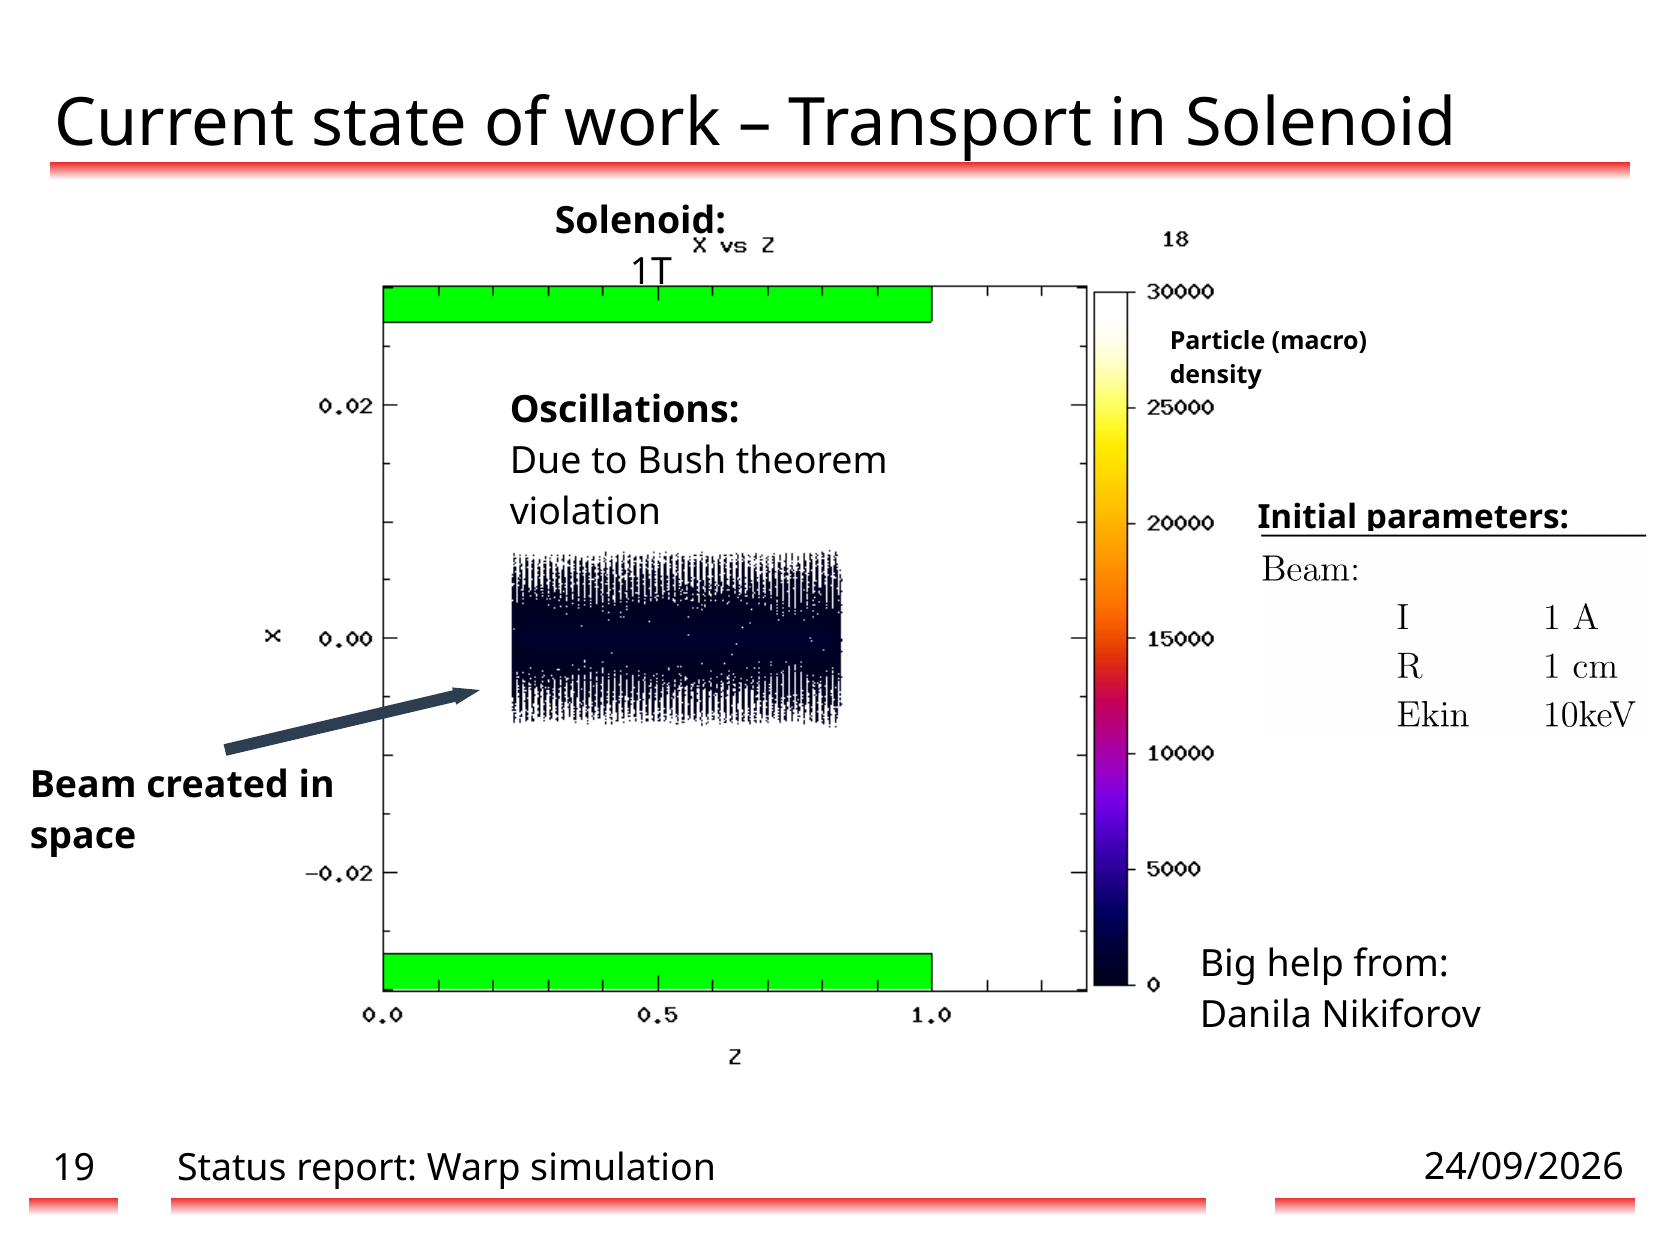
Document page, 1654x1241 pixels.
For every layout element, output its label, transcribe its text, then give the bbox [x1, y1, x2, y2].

picture [1259, 531, 1648, 735]
title Current state of work – Transport in Solenoid [54, 17, 1591, 166]
text_box Beam created in space [15, 750, 376, 940]
text_box Oscillations: Due to Bush theorem violation [495, 375, 946, 564]
picture [258, 209, 1217, 1069]
text_box Big help from: Danila Nikiforov [1185, 928, 1654, 1096]
text_box Solenoid: 1T [465, 186, 1006, 376]
text_box Initial parameters: [1242, 486, 1654, 676]
text_box Particle (macro) density [1155, 315, 1501, 504]
